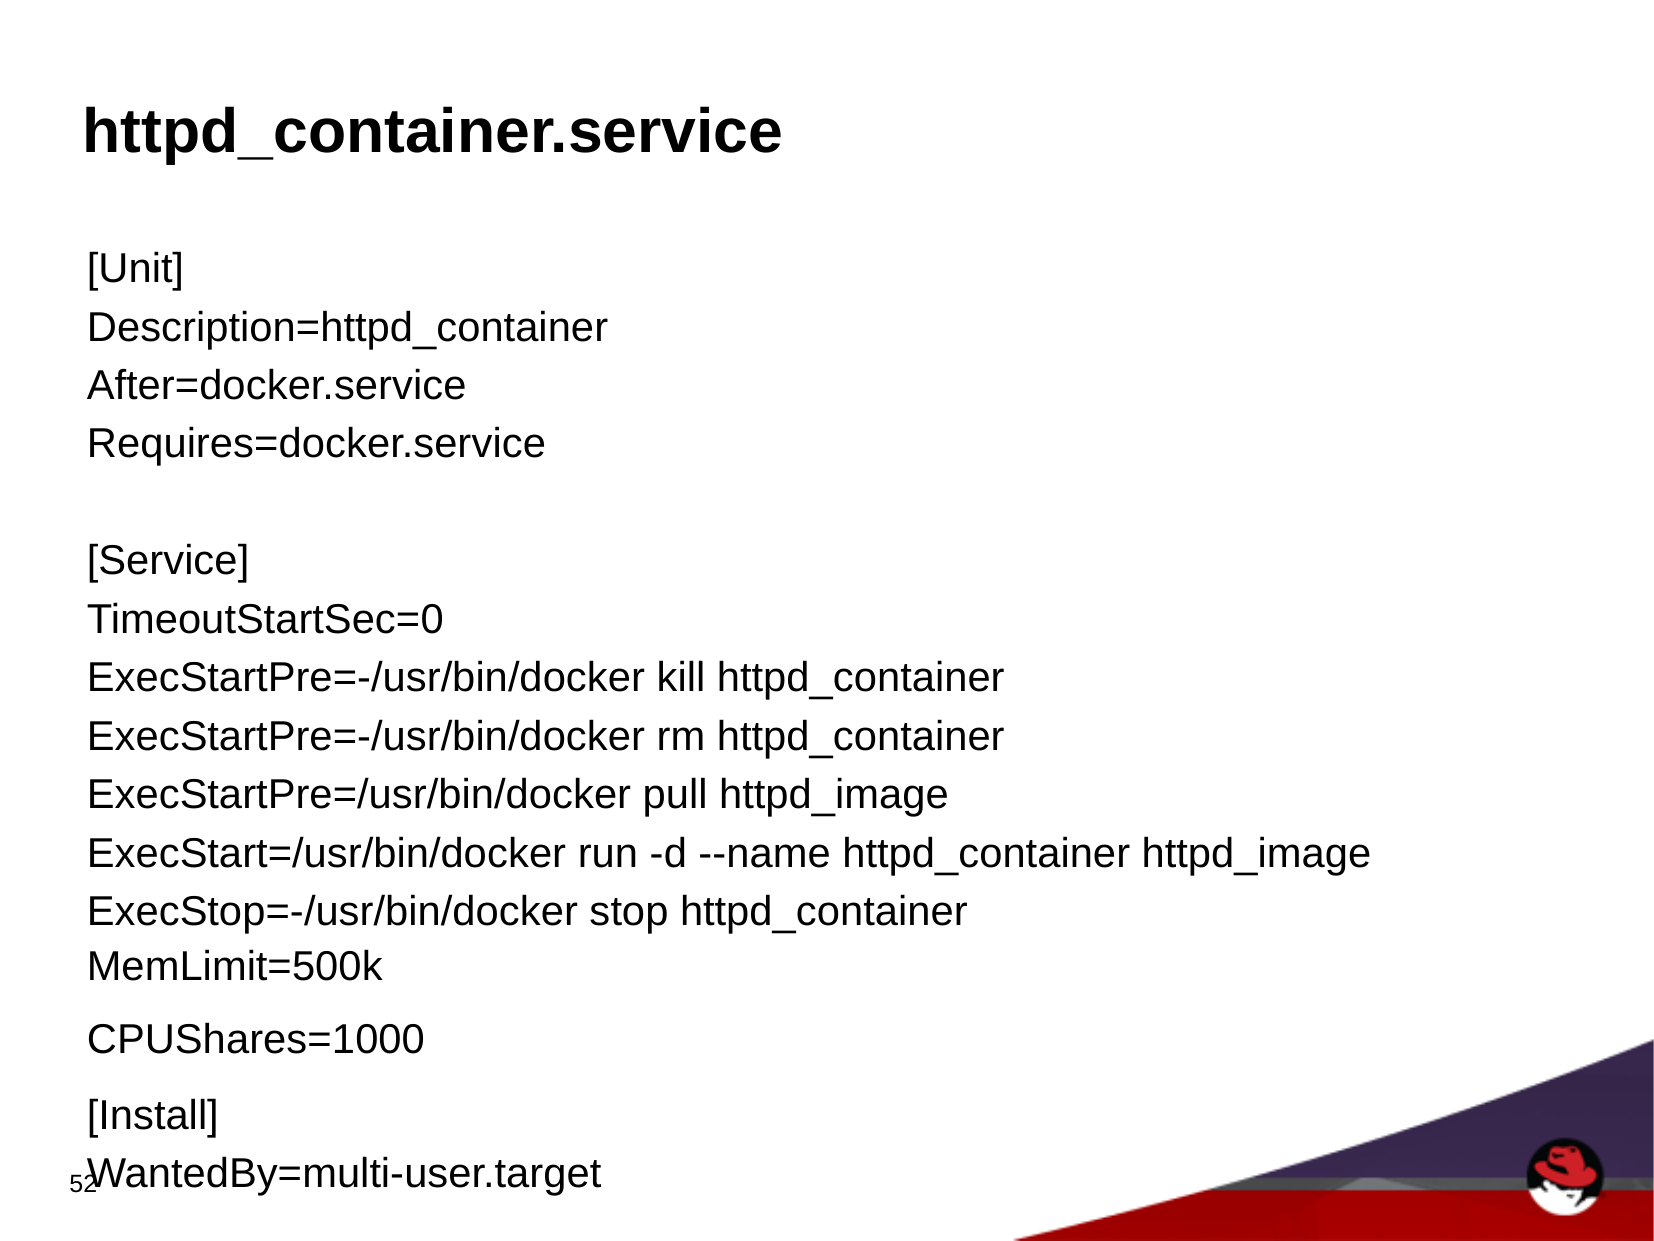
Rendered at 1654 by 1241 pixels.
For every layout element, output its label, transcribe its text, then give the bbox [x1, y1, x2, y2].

title httpd_container.service [82, 37, 1571, 226]
picture [1012, 1036, 1654, 1241]
text_box [86, 244, 1576, 1039]
list [Unit] Description=httpd_container After=docker.service Requires=docker.service [Service] TimeoutStartSec=0 ExecStartPre=-/usr/bin/docker kill httpd_container ExecStartPre=-/usr/bin/docker rm httpd_container ExecStartPre=/usr/bin/docker pull httpd_image ExecStart=/usr/bin/docker run -d --name httpd_container httpd_image ExecStop=-/usr/bin/docker stop httpd_container MemLimit=500k CPUShares=1000 [Install] WantedBy=multi-user.target [86, 1039, 1576, 1197]
